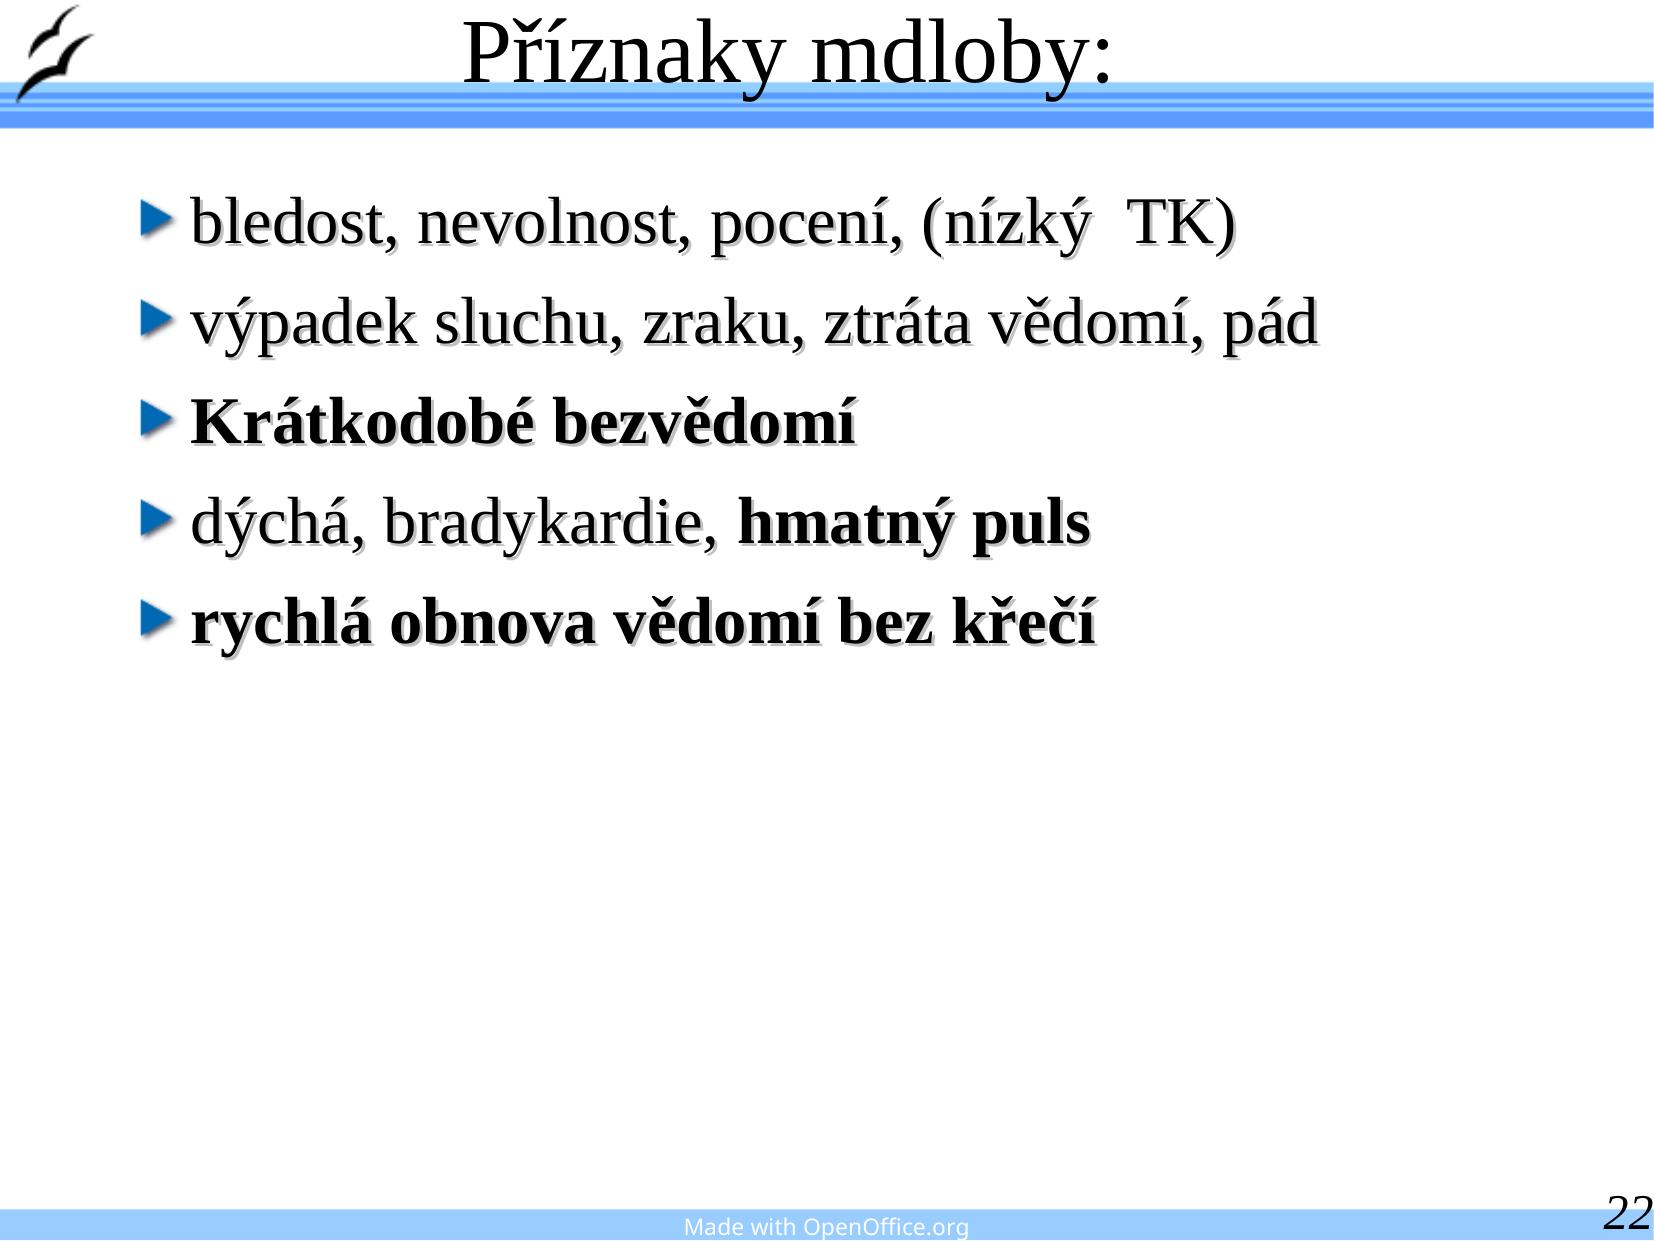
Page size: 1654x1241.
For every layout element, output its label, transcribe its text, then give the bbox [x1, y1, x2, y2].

title Příznaky mdloby: [94, 0, 1507, 107]
list bledost, nevolnost, pocení, (nízký TK) výpadek sluchu, zraku, ztráta vědomí, pád Krátkodobé bezvědomí dýchá, bradykardie, hmatný puls rychlá obnova vědomí bez křečí [120, 186, 1534, 1195]
picture [0, 0, 1654, 133]
